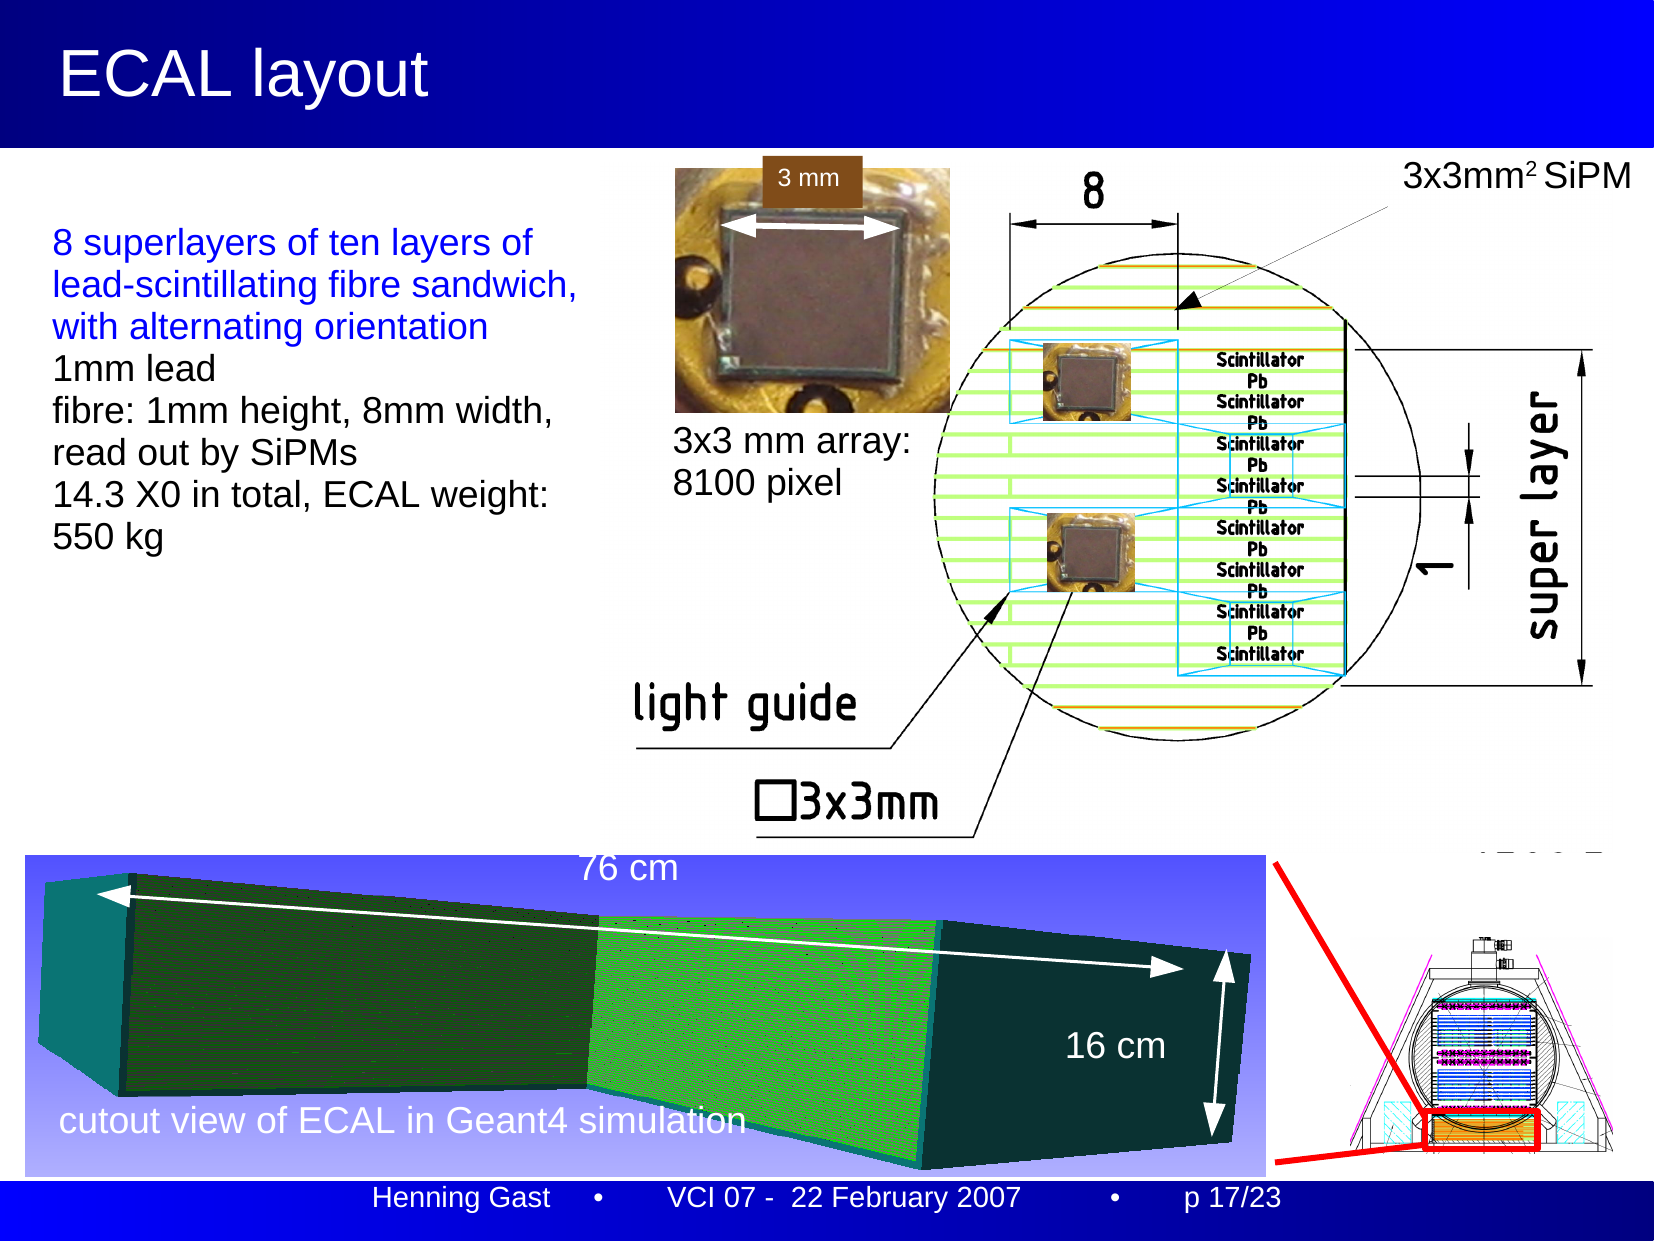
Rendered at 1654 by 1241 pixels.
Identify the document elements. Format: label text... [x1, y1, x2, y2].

text_box 3 mm [762, 155, 863, 208]
picture [1428, 1114, 1534, 1146]
text_box 8 superlayers of ten layers of lead-scintillating fibre sandwich, with alternating orientation 1mm lead fibre: 1mm height, 8mm width, read out by SiPMs 14.3 X0 in total, ECAL weight: 550 kg [37, 214, 601, 731]
picture [1350, 998, 1422, 1150]
picture [600, 162, 1613, 853]
picture [25, 855, 1266, 1177]
title ECAL layout [0, 0, 1654, 148]
picture [1350, 937, 1613, 1154]
text_box 76 cm [562, 839, 713, 910]
text_box cutout view of ECAL in Geant4 simulation [43, 1091, 901, 1163]
text_box 3x3 mm array: 8100 pixel [657, 412, 946, 539]
text_box 3x3mm2 SiPM [1387, 147, 1648, 219]
text_box 16 cm [1050, 1016, 1201, 1088]
